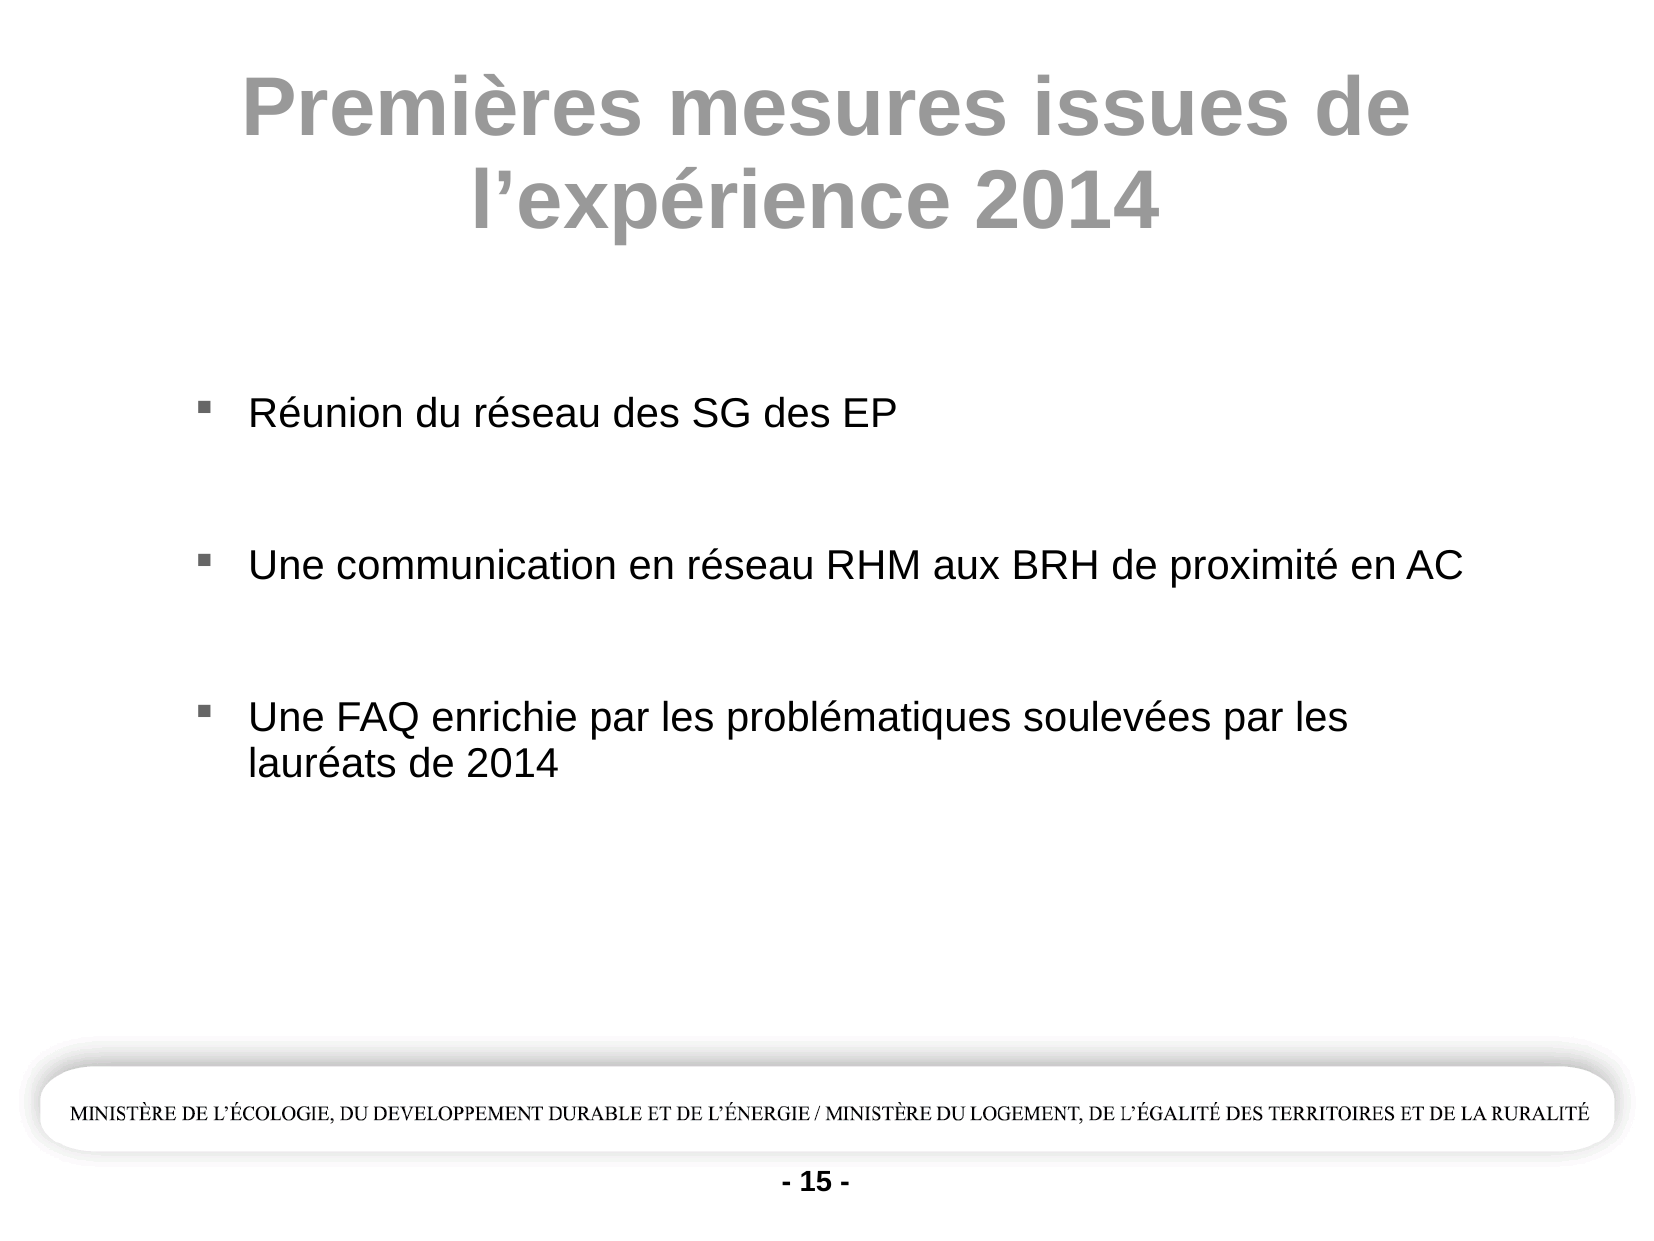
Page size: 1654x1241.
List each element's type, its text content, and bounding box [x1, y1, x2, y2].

picture [0, 1018, 1654, 1184]
list Réunion du réseau des SG des EP Une communication en réseau RHM aux BRH de proximité en AC Une FAQ enrichie par les problématiques soulevées par les lauréats de 2014 [177, 389, 1507, 1110]
title Premières mesures issues de l’expérience 2014 [82, 49, 1571, 257]
